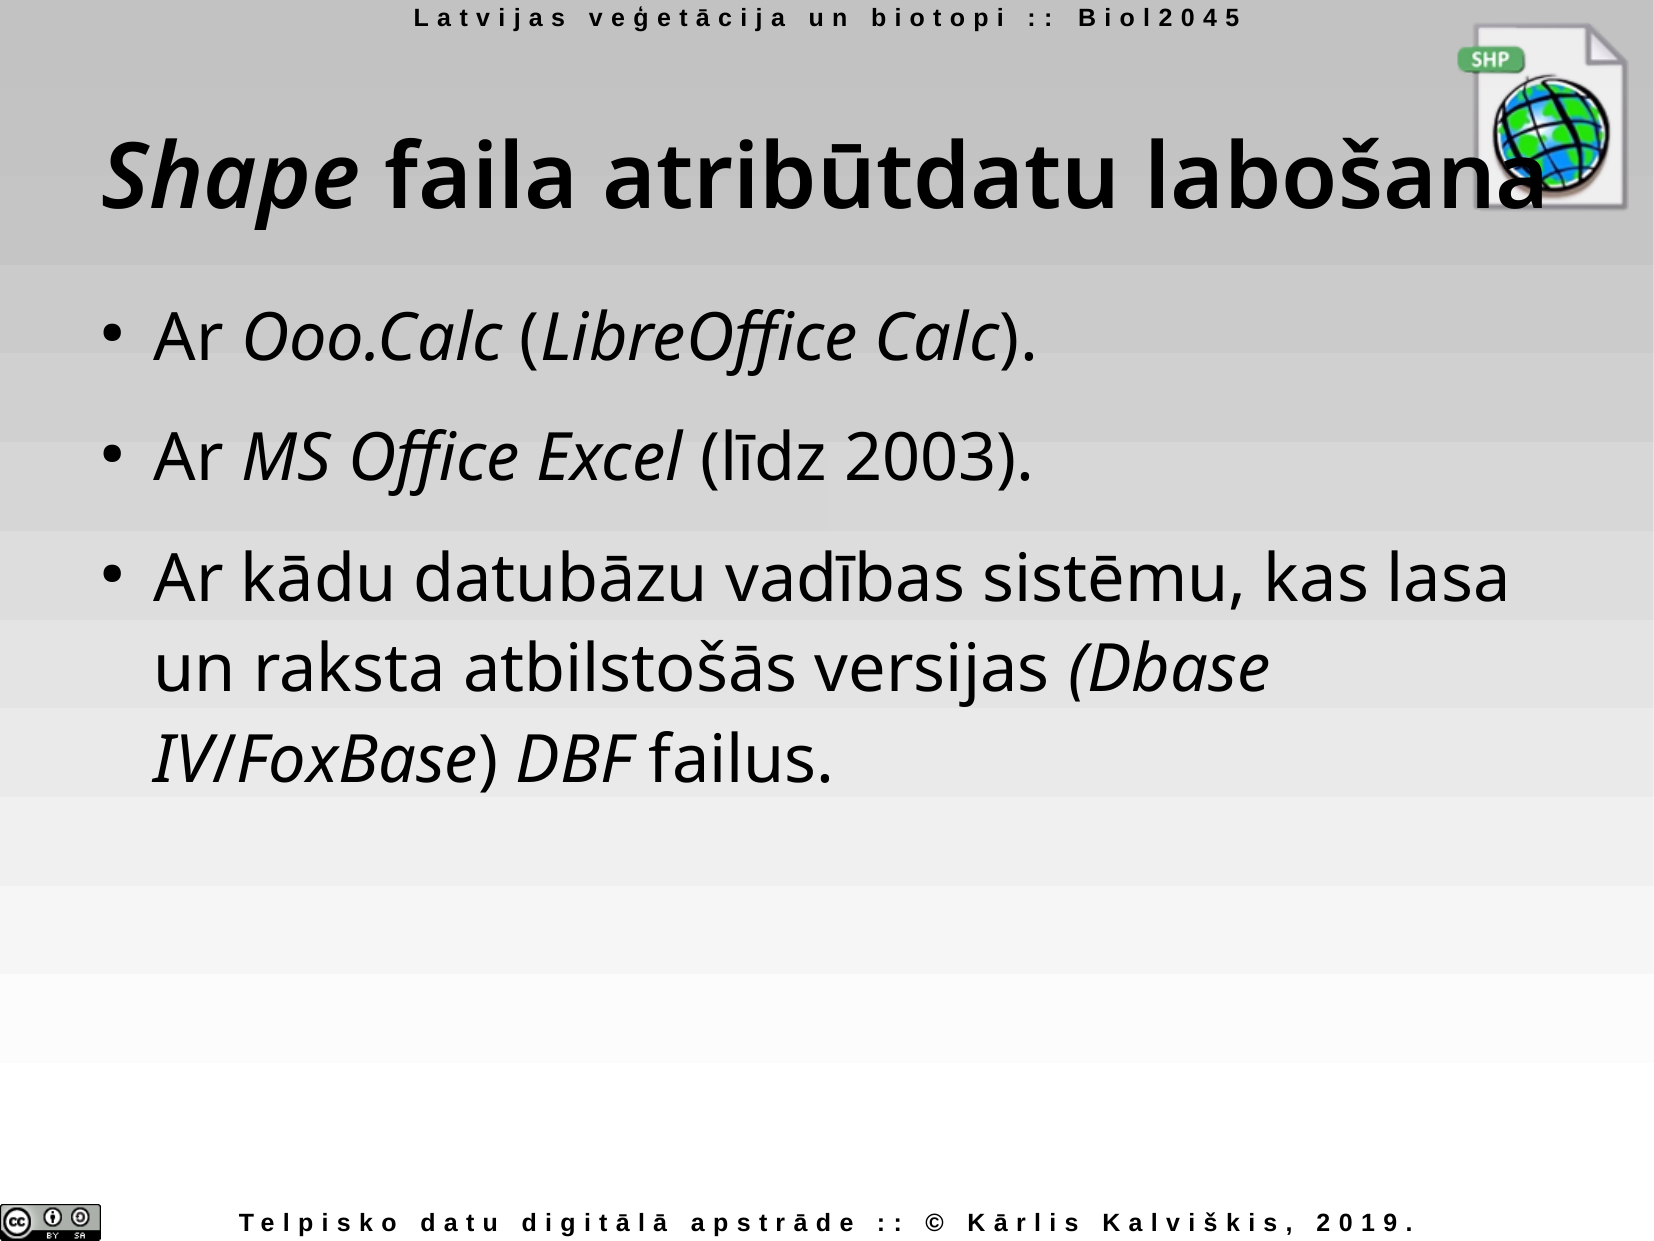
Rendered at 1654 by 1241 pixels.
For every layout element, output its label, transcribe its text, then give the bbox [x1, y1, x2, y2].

list Ar Ooo.Calc (LibreOffice Calc). Ar MS Office Excel (līdz 2003). Ar kādu datubāzu vadības sistēmu, kas lasa un raksta atbilstošās versijas (Dbase IV/FoxBase) DBF failus. [82, 289, 1571, 1102]
title Shape faila atribūtdatu labošana [29, 56, 1625, 289]
picture [0, 0, 1654, 1241]
